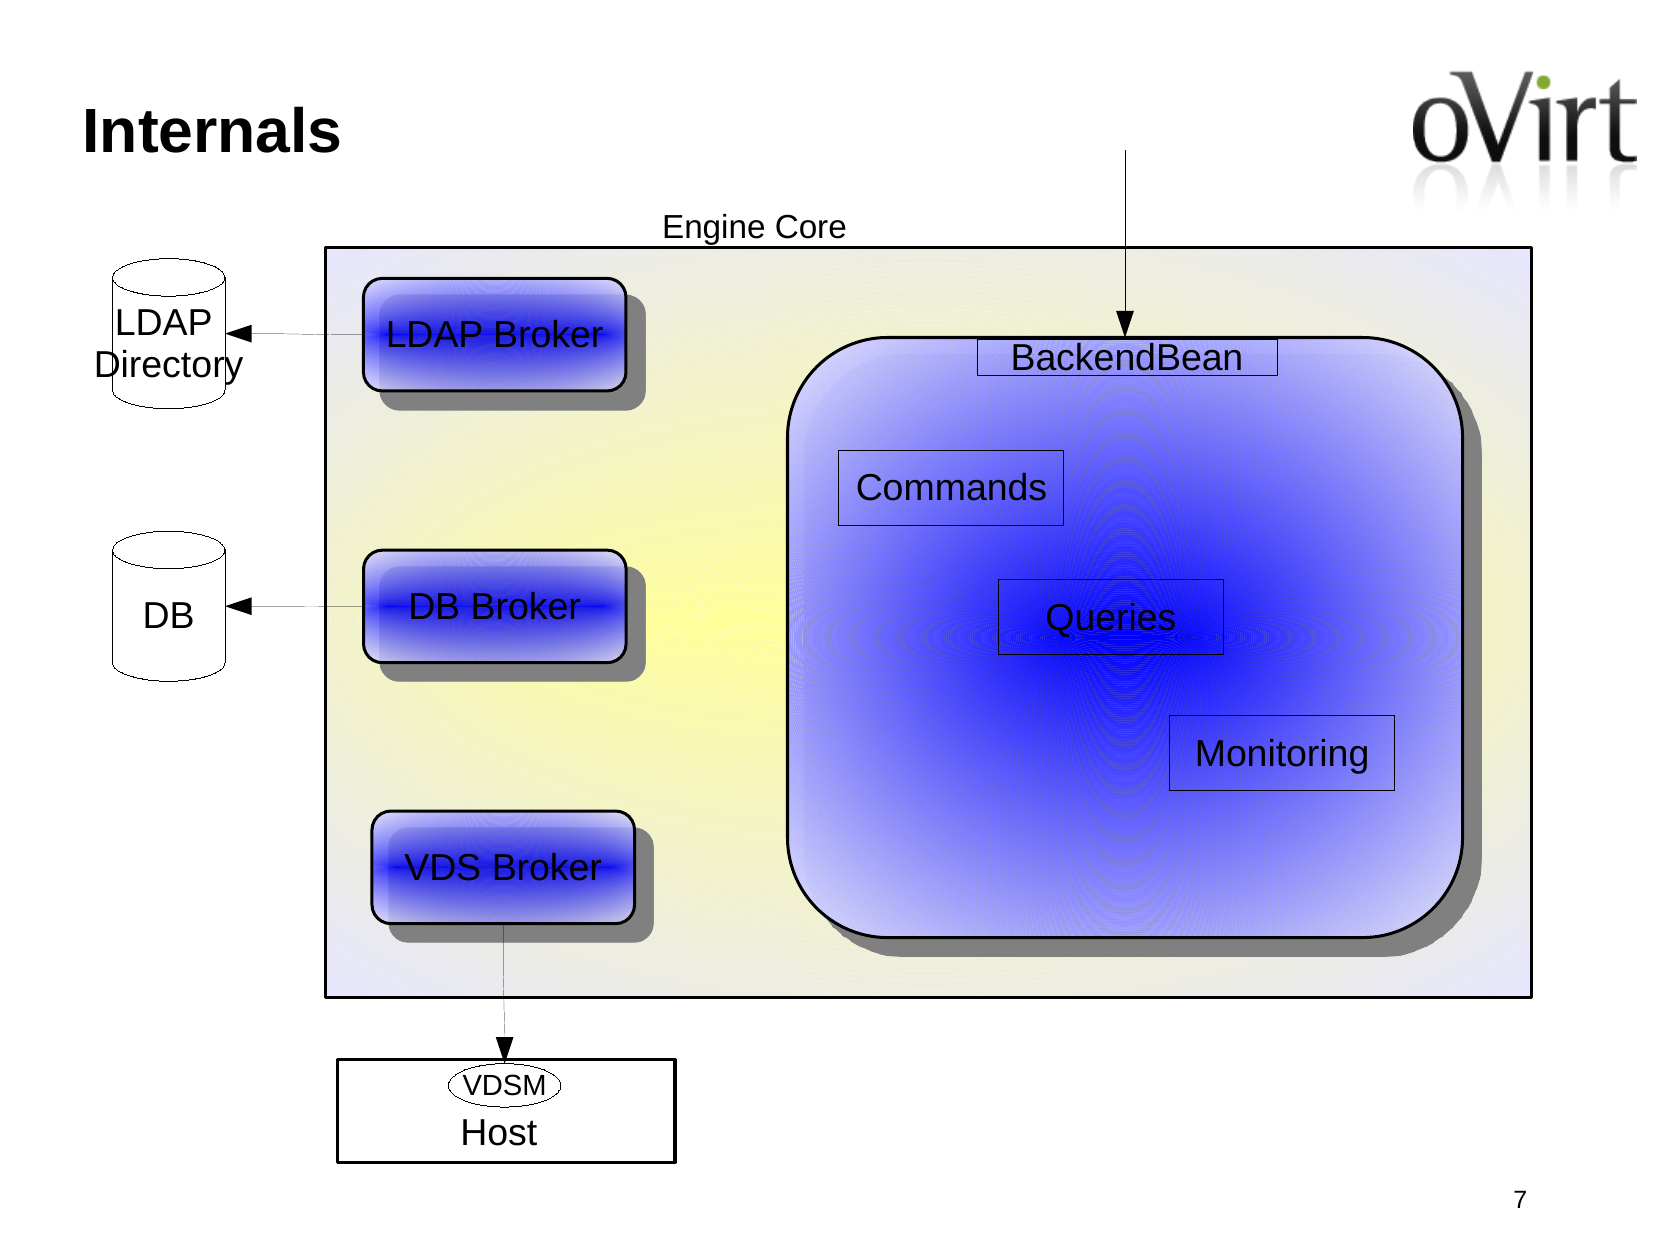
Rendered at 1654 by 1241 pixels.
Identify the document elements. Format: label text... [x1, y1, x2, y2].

text_box DB [112, 550, 226, 682]
text_box Commands [838, 450, 1064, 526]
text_box Monitoring [1169, 715, 1395, 791]
text_box Queries [998, 579, 1224, 655]
picture [1413, 63, 1637, 212]
text_box Host [337, 1059, 676, 1163]
text_box LDAP Directory [112, 278, 226, 409]
text_box LDAP Broker [363, 278, 626, 391]
text_box Engine Core [647, 201, 948, 254]
text_box VDS Broker [371, 811, 635, 924]
text_box [325, 247, 1532, 998]
title Internals [82, 27, 1303, 235]
text_box BackendBean [977, 339, 1278, 376]
text_box DB Broker [363, 550, 627, 663]
text_box VDSM [448, 1063, 561, 1108]
